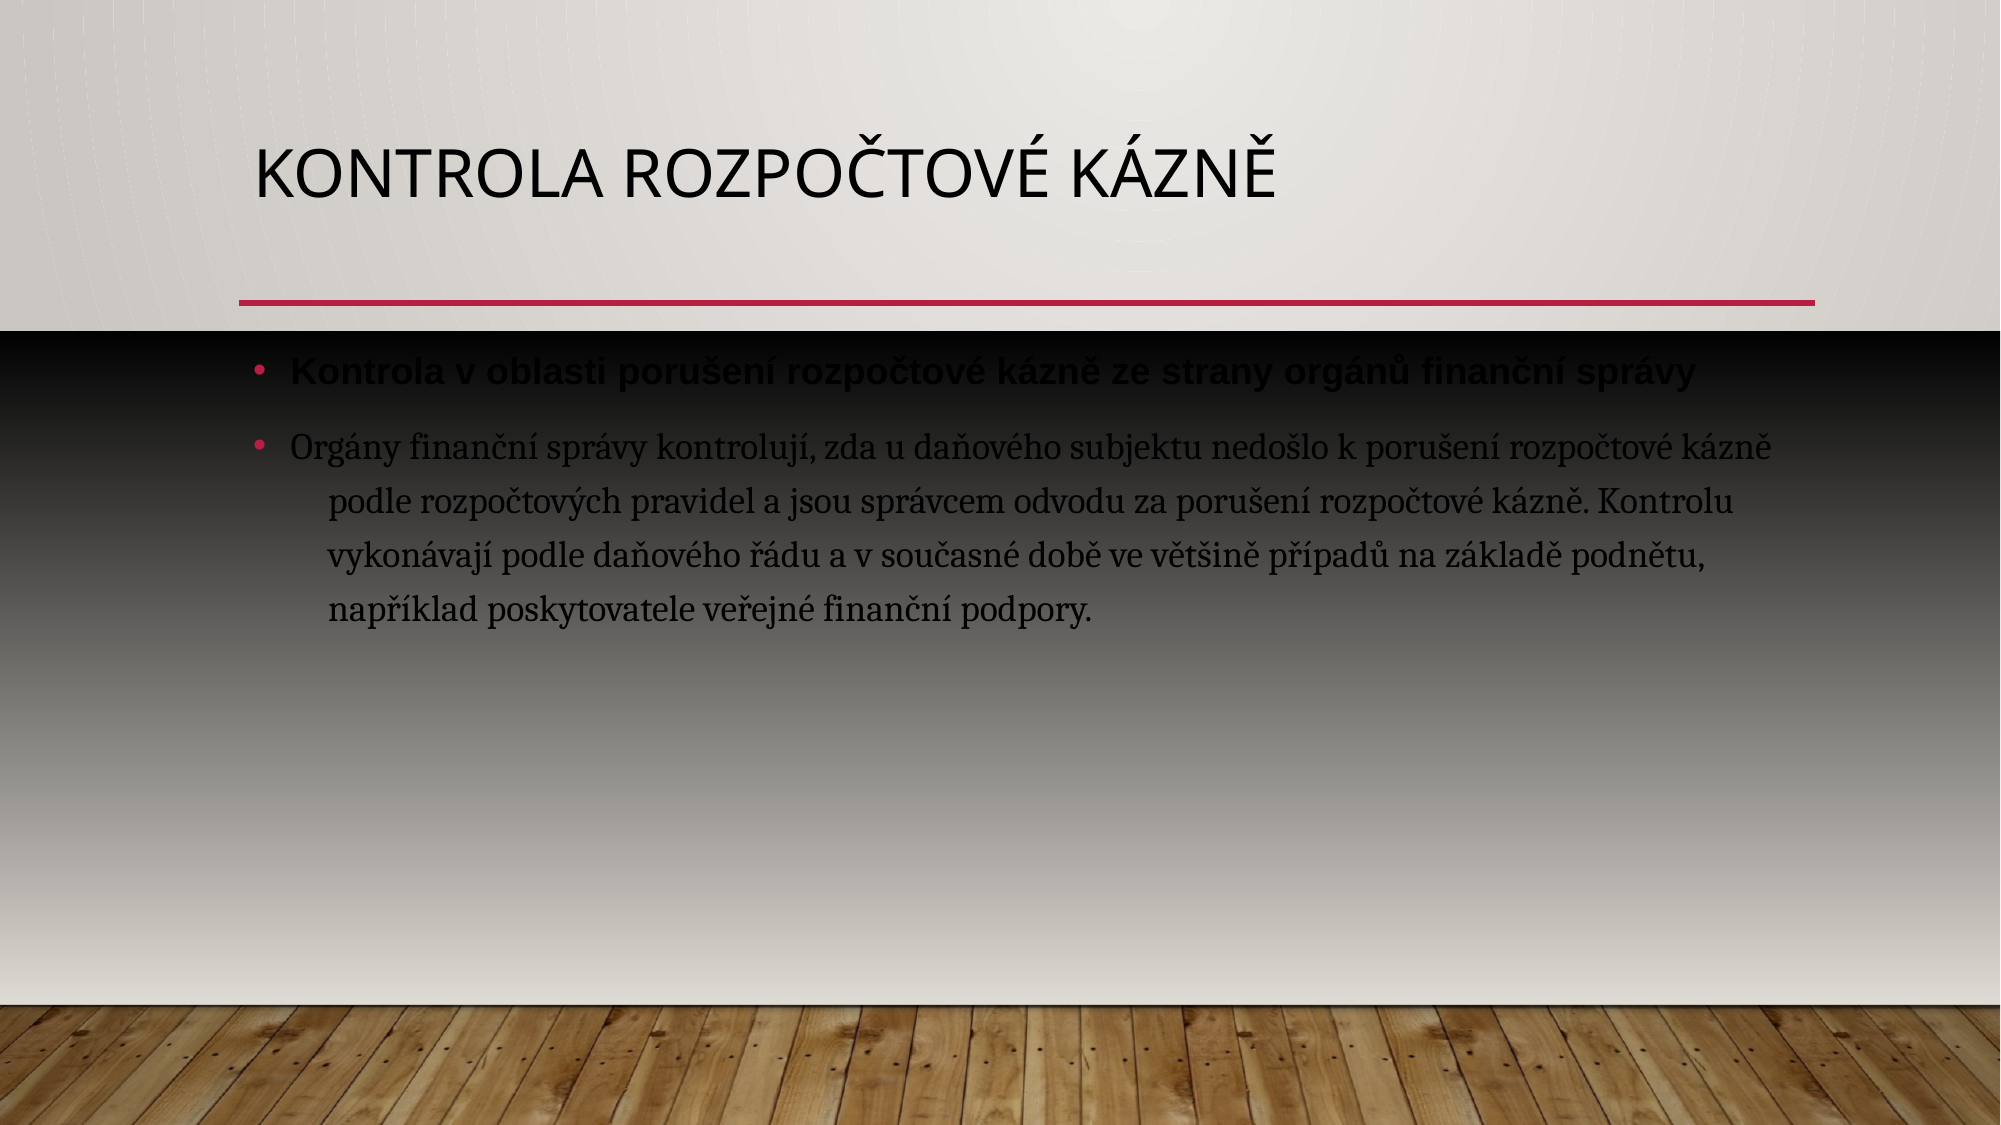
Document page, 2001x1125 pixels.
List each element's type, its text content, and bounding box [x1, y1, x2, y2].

list Kontrola v oblasti porušení rozpočtové kázně ze strany orgánů finanční správy Orgány finanční správy kontrolují, zda u daňového subjektu nedošlo k porušení rozpočtové kázně podle rozpočtových pravidel a jsou správcem odvodu za porušení rozpočtové kázně. Kontrolu vykonávají podle daňového řádu a v současné době ve většině případů na základě podnětu, například poskytovatele veřejné finanční podpory. [238, 330, 1814, 897]
title Kontrola rozpočtové kázně [238, 131, 1814, 305]
